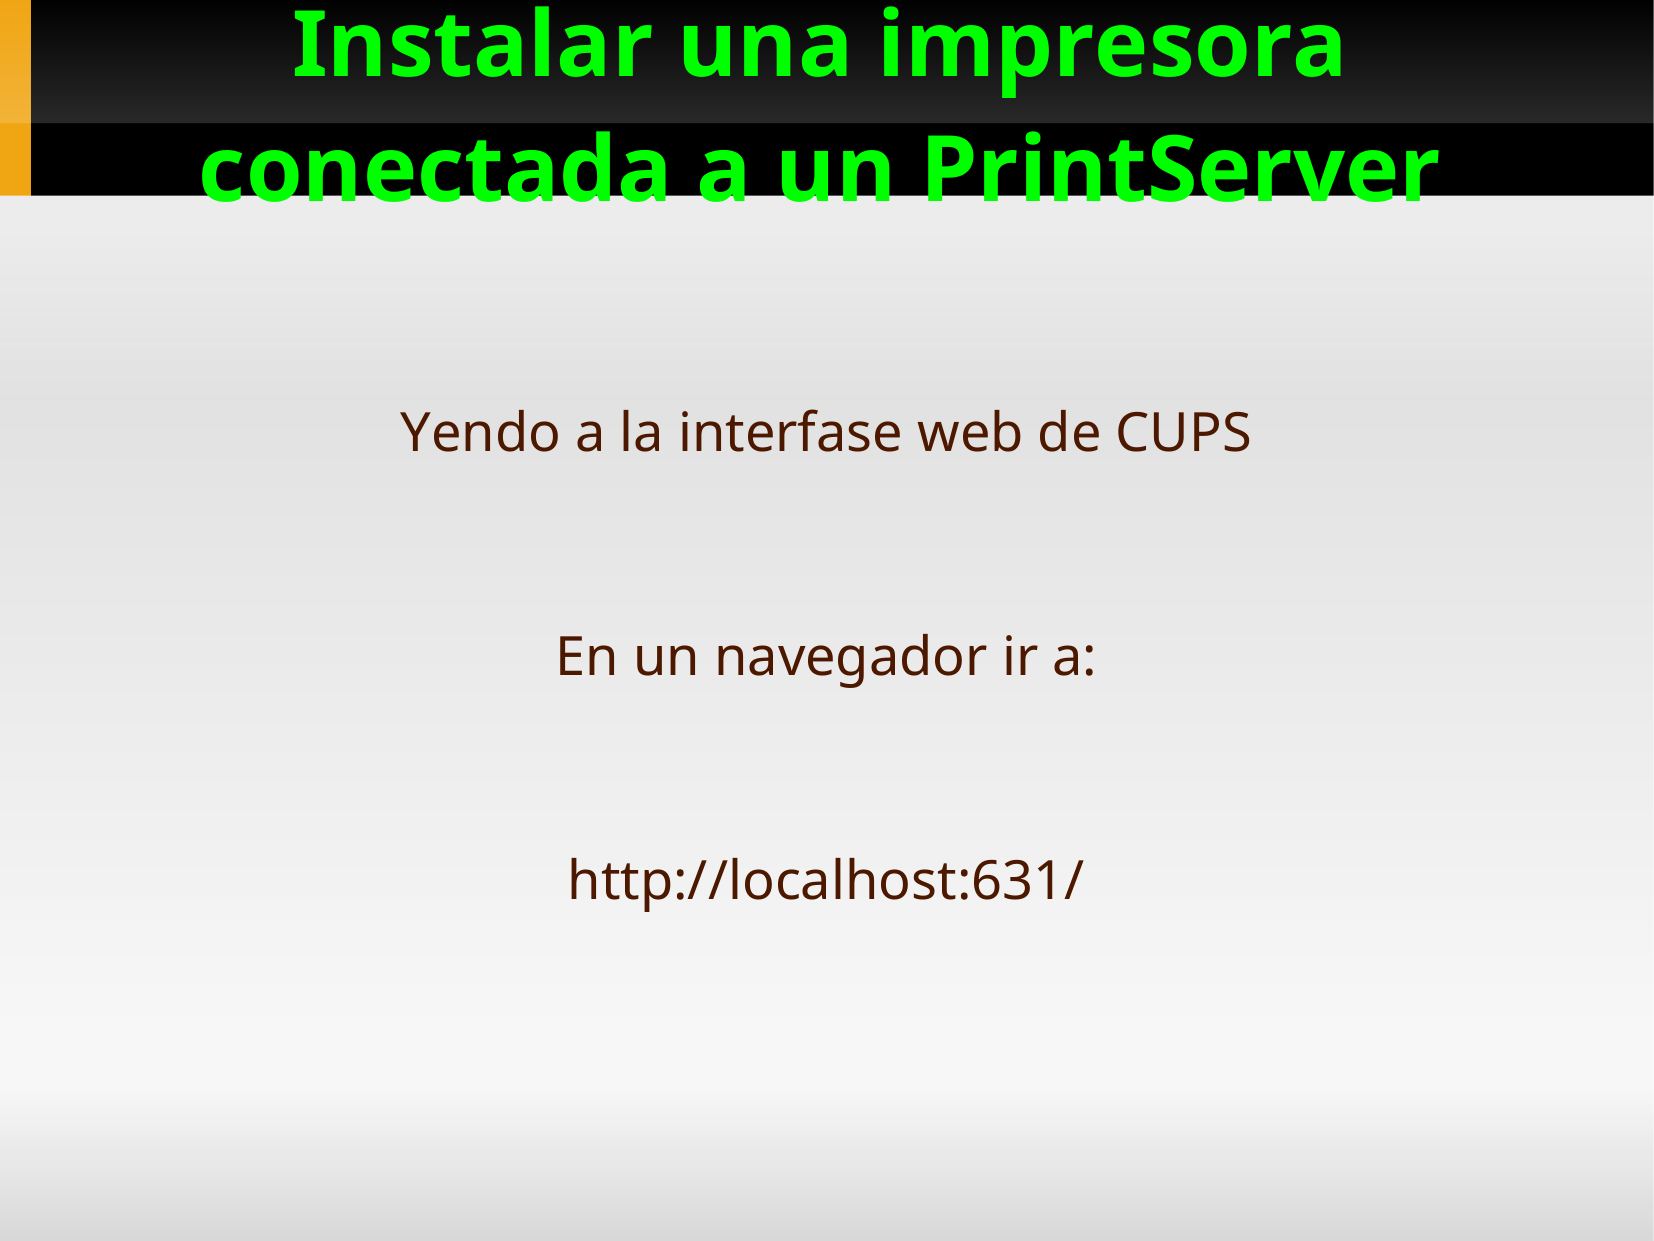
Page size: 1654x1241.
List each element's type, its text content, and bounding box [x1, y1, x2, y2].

list Yendo a la interfase web de CUPS En un navegador ir a: http://localhost:631/ [82, 290, 1571, 1109]
picture [0, 0, 1654, 1241]
title Instalar una impresora conectada a un PrintServer [76, 0, 1565, 208]
